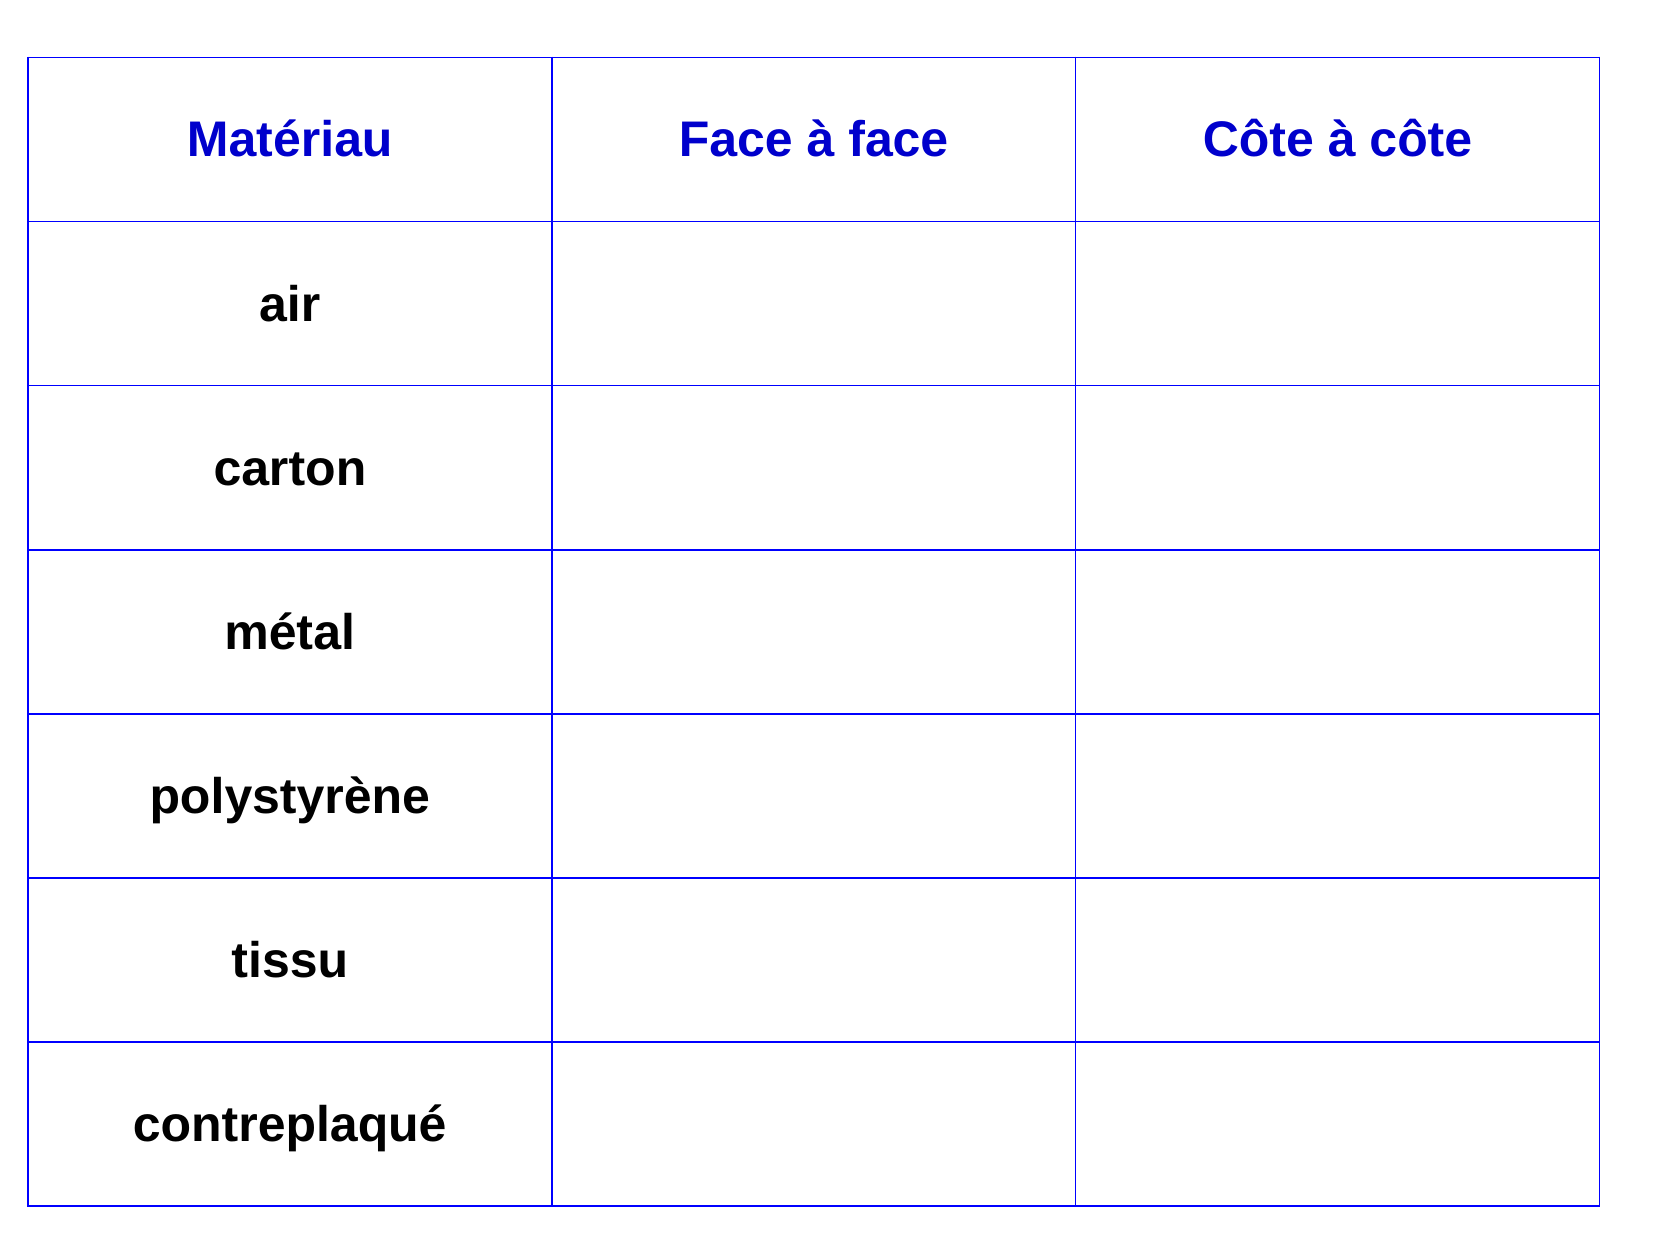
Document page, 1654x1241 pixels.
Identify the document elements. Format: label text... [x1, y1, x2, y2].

table_cell air [29, 222, 551, 385]
table_cell [553, 1043, 1075, 1205]
table_cell métal [29, 551, 551, 713]
table_cell contreplaqué [29, 1043, 551, 1205]
table_header Côte à côte [1076, 58, 1599, 221]
table_cell [1076, 715, 1599, 877]
table_cell [1076, 222, 1599, 385]
table_cell [553, 879, 1075, 1041]
table_cell [553, 222, 1075, 385]
table_header Matériau [29, 58, 551, 221]
table_cell [553, 386, 1075, 549]
table_cell polystyrène [29, 715, 551, 877]
table_cell tissu [29, 879, 551, 1041]
table_cell [1076, 1043, 1599, 1205]
table_cell [553, 551, 1075, 713]
table_cell [1076, 879, 1599, 1041]
table_cell carton [29, 386, 551, 549]
table_cell [1076, 551, 1599, 713]
table_cell [1076, 386, 1599, 549]
table_cell [553, 715, 1075, 877]
table_header Face à face [553, 58, 1075, 221]
